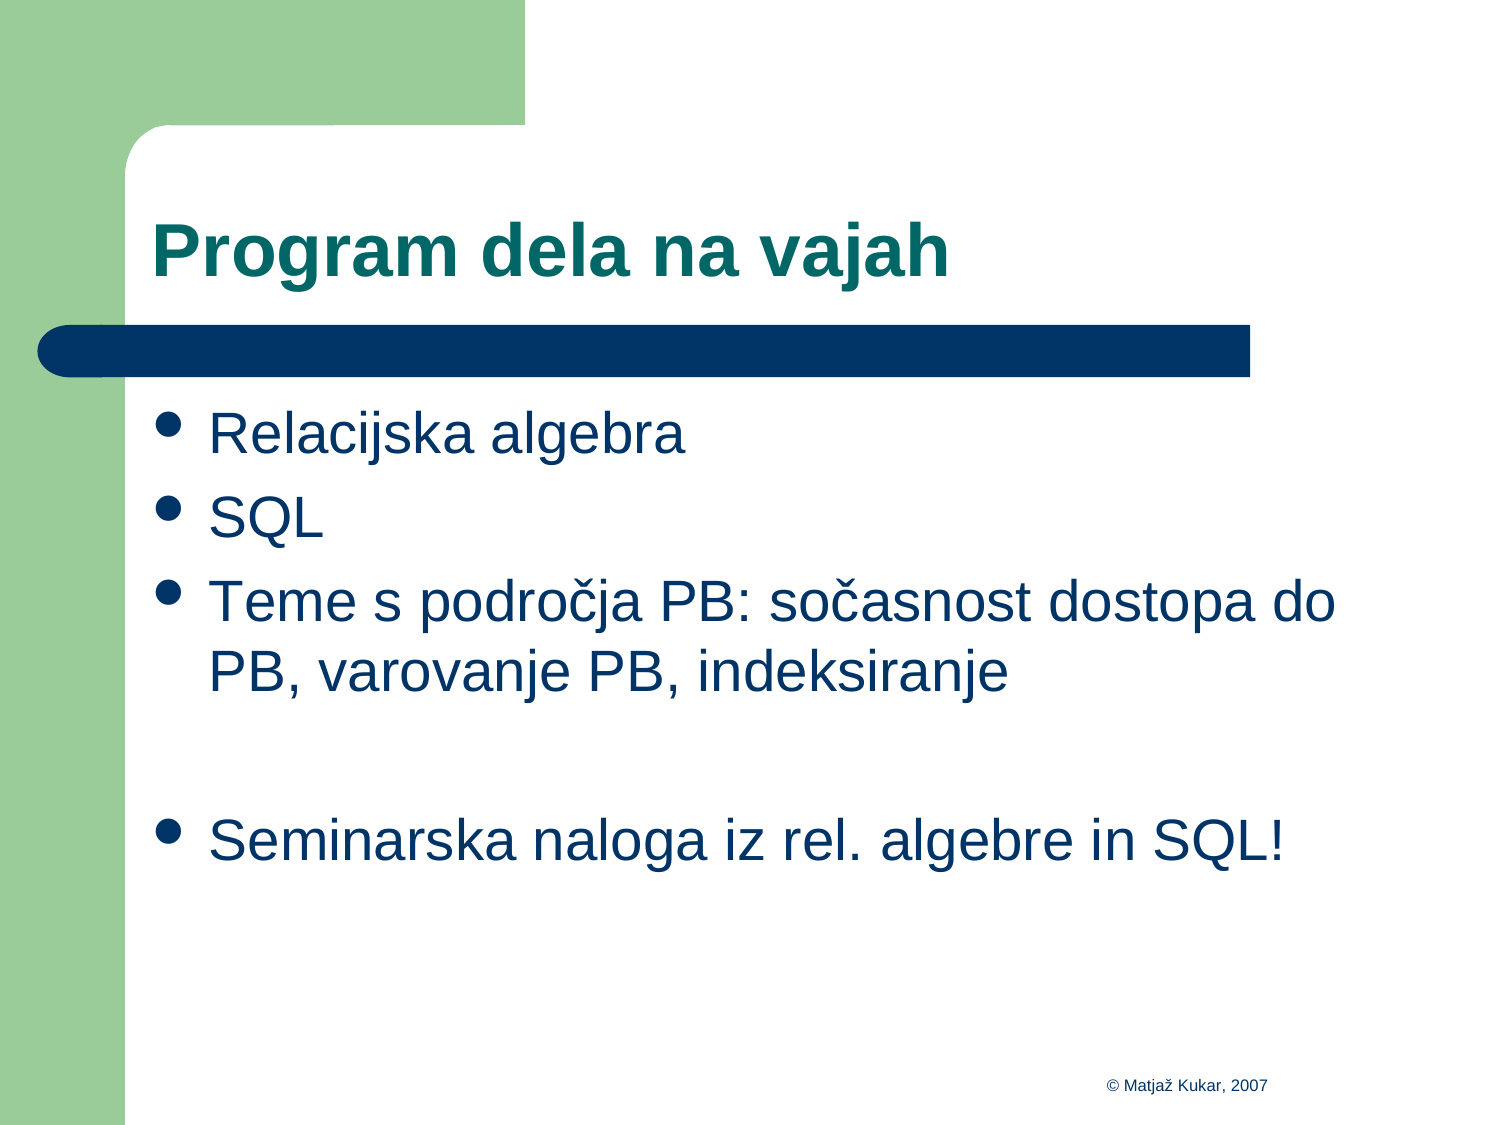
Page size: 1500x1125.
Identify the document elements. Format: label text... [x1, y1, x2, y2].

title Program dela na vajah [136, 136, 1414, 301]
list Relacijska algebra SQL Teme s področja PB: sočasnost dostopa do PB, varovanje PB, indeksiranje Seminarska naloga iz rel. algebre in SQL! [137, 387, 1400, 999]
text_box © Matjaž Kukar, 2007 [949, 1025, 1426, 1103]
